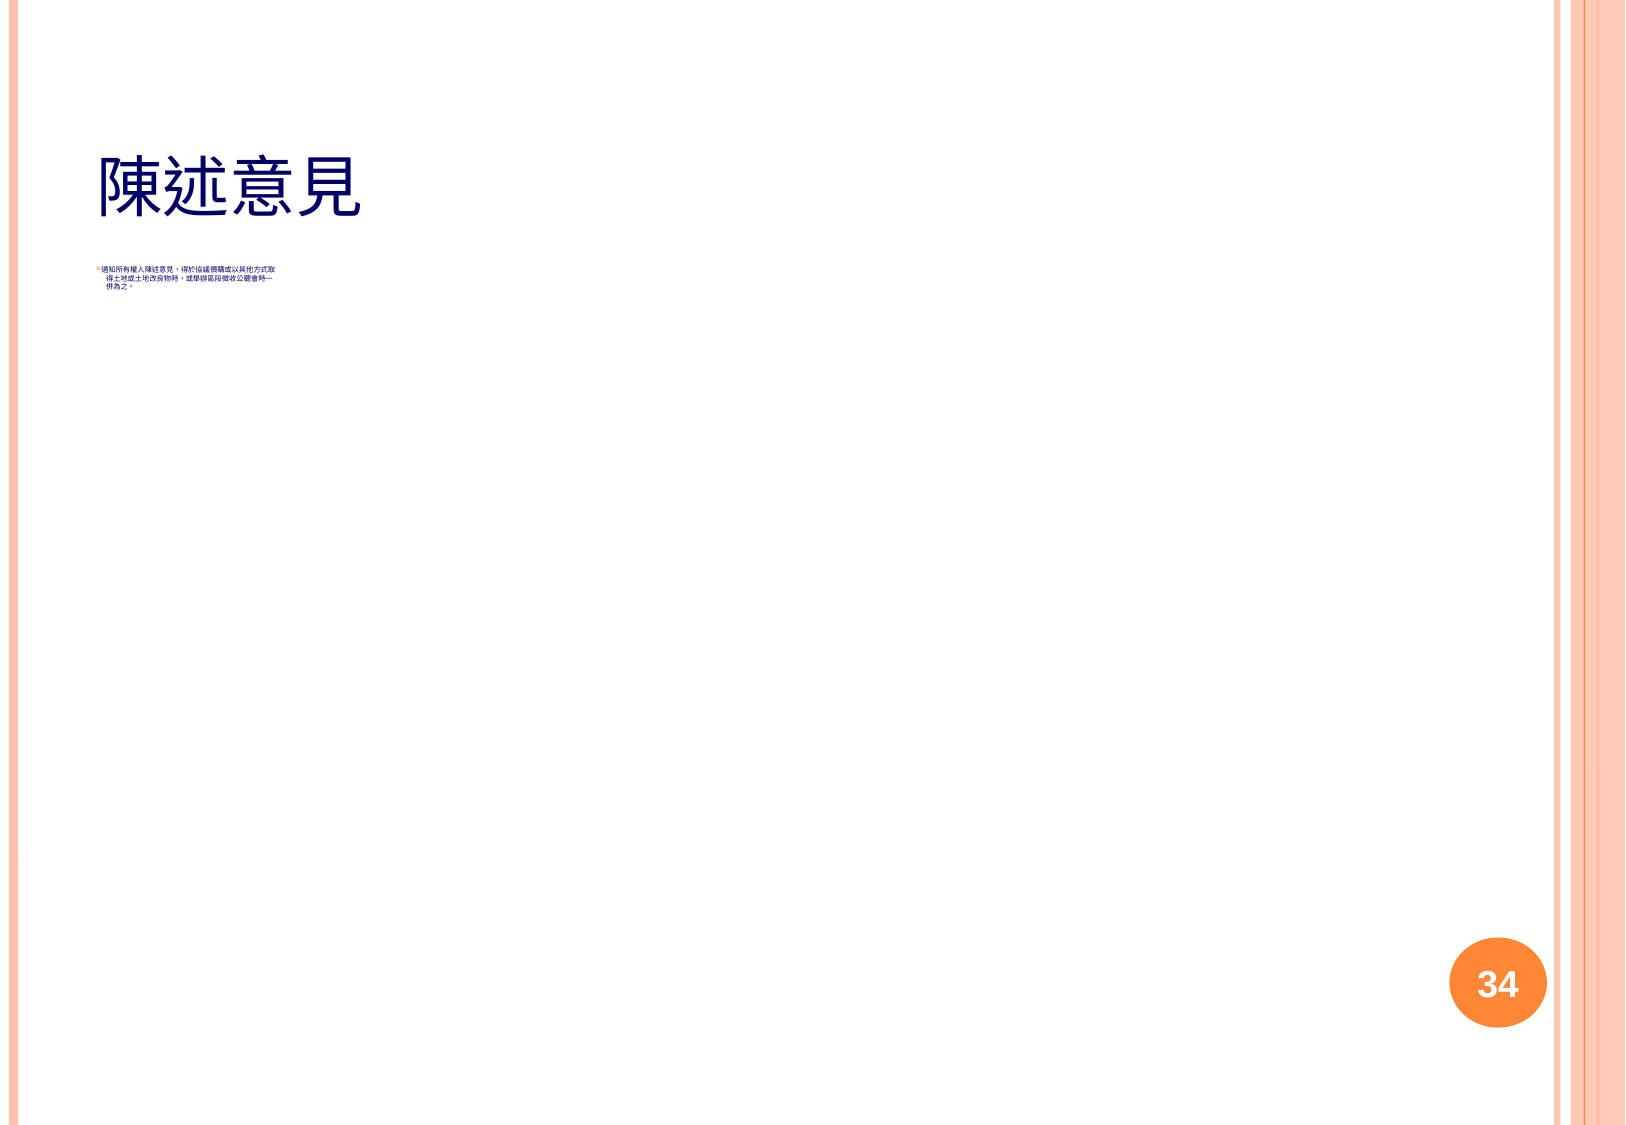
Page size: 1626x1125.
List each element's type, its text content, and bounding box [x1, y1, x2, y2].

title 陳述意見 [81, 45, 1409, 233]
list 通知所有權人陳述意見，得於協議價購或以其他方式取得土地或土地改良物時，或舉辦區段徵收公聽會時一併為之。 [81, 262, 1409, 1062]
